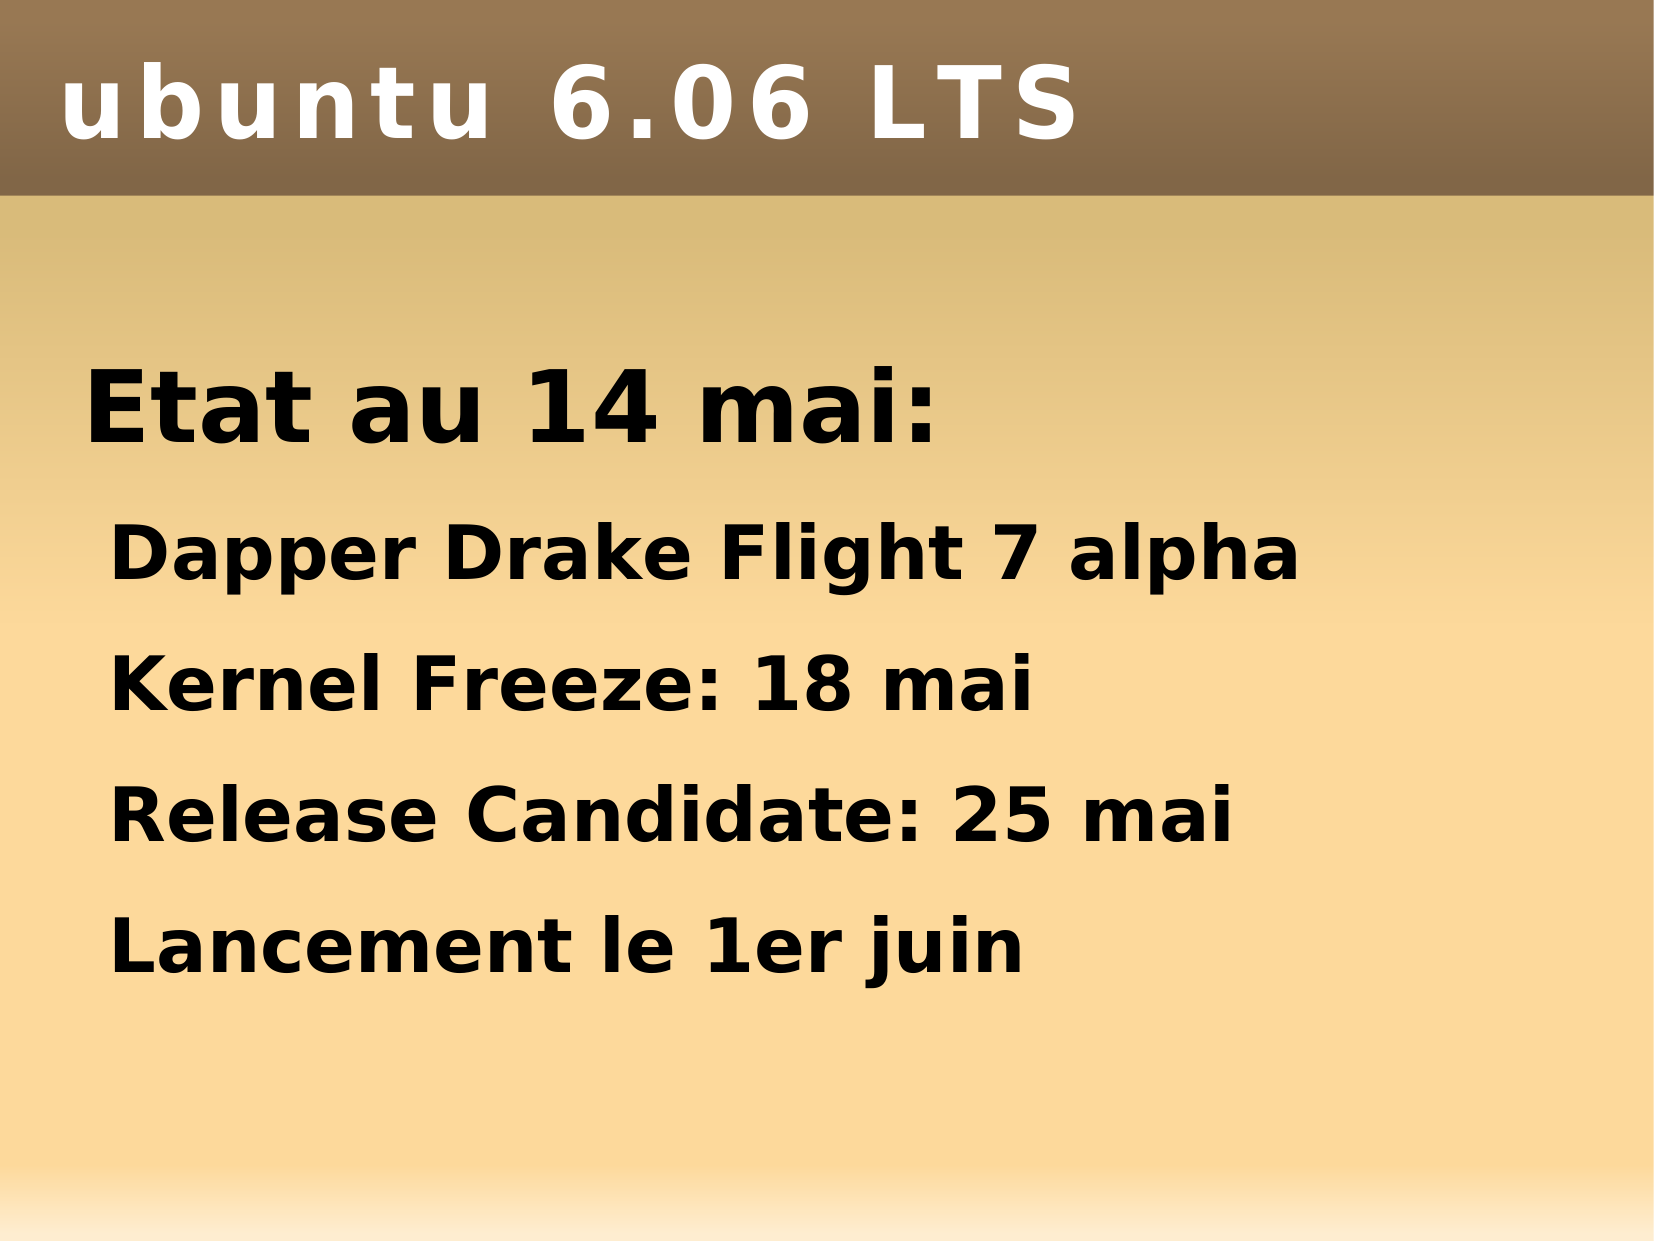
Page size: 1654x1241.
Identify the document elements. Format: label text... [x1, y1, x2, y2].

picture [0, 0, 1654, 1241]
title ubuntu 6.06 LTS [59, 29, 1595, 178]
subtitle Etat au 14 mai: Dapper Drake Flight 7 alpha Kernel Freeze: 18 mai Release Candidate: 25 mai Lancement le 1er juin [82, 290, 1571, 1109]
